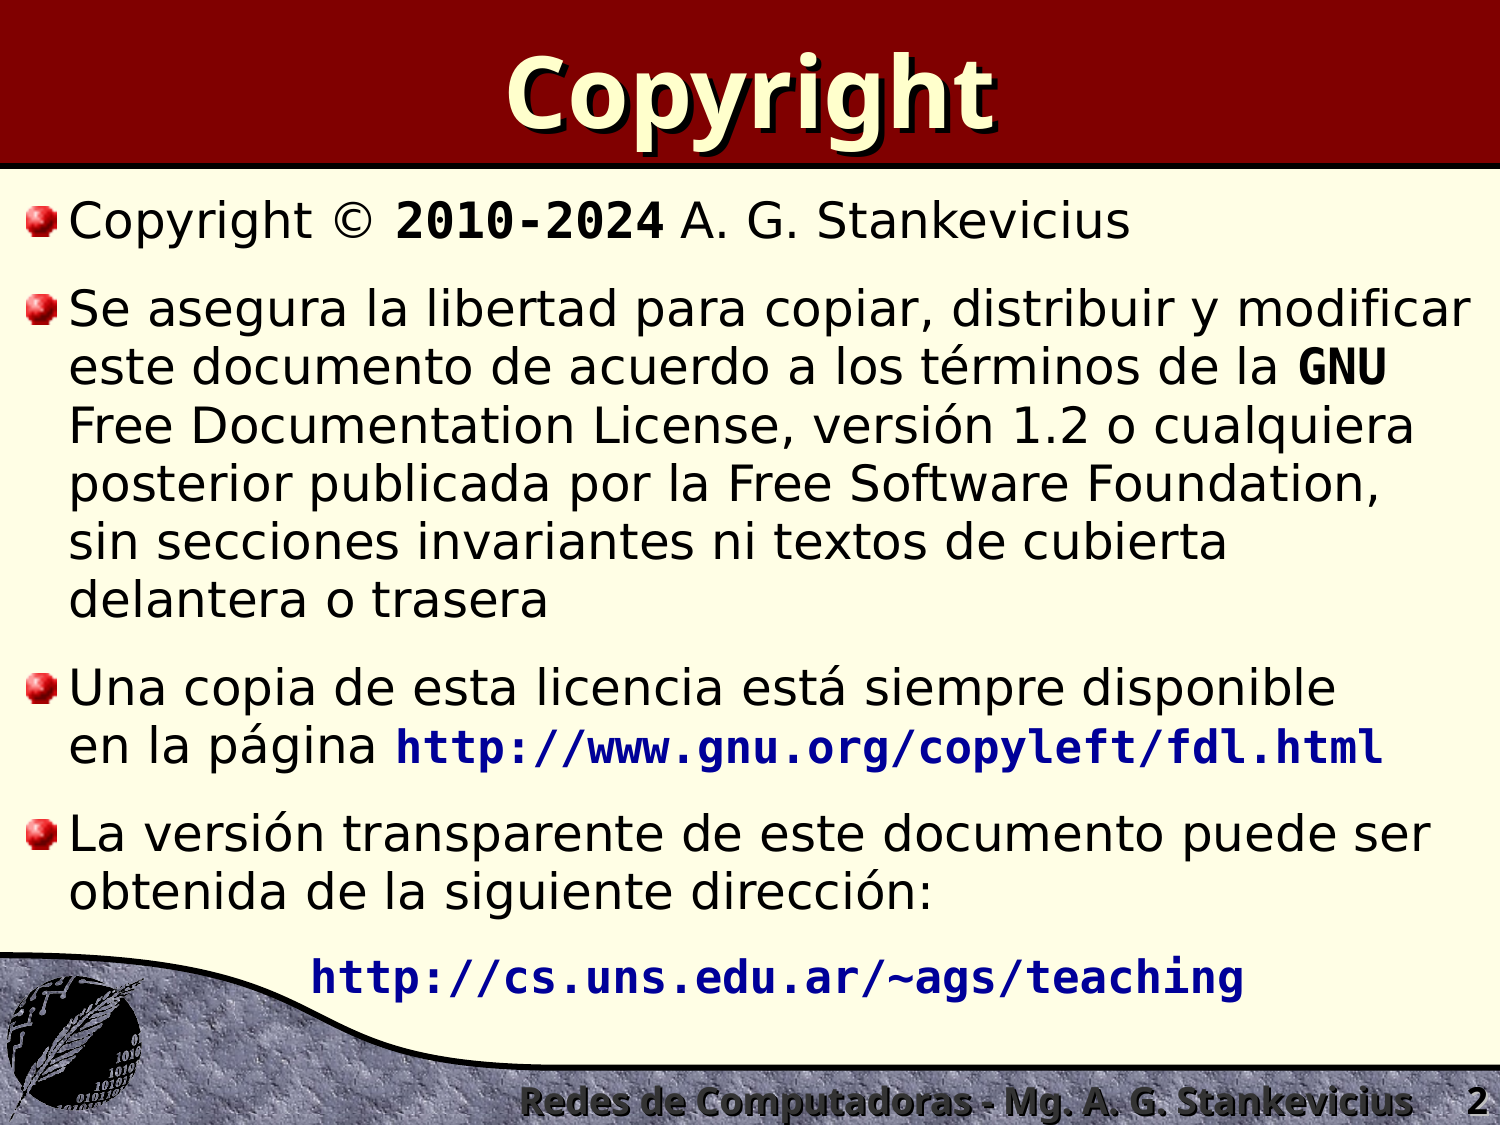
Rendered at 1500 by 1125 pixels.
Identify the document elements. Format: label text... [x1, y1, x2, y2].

picture [1047, 1100, 1054, 1110]
title Copyright [15, 5, 1485, 160]
picture [790, 1100, 795, 1110]
list Copyright © 2010-2024 A. G. Stankevicius Se asegura la libertad para copiar, distribuir y modificar este documento de acuerdo a los términos de la GNU Free Documentation License, versión 1.2 o cualquiera posterior publicada por la Free Software Foundation, sin secciones invariantes ni textos de cubierta delantera o trasera Una copia de esta licencia está siempre disponible en la página http://www.gnu.org/copyleft/fdl.html La versión transparente de este documento puede ser obtenida de la siguiente dirección: http://cs.uns.edu.ar/~ags/teaching [11, 192, 1486, 1010]
picture [0, 959, 1500, 1125]
